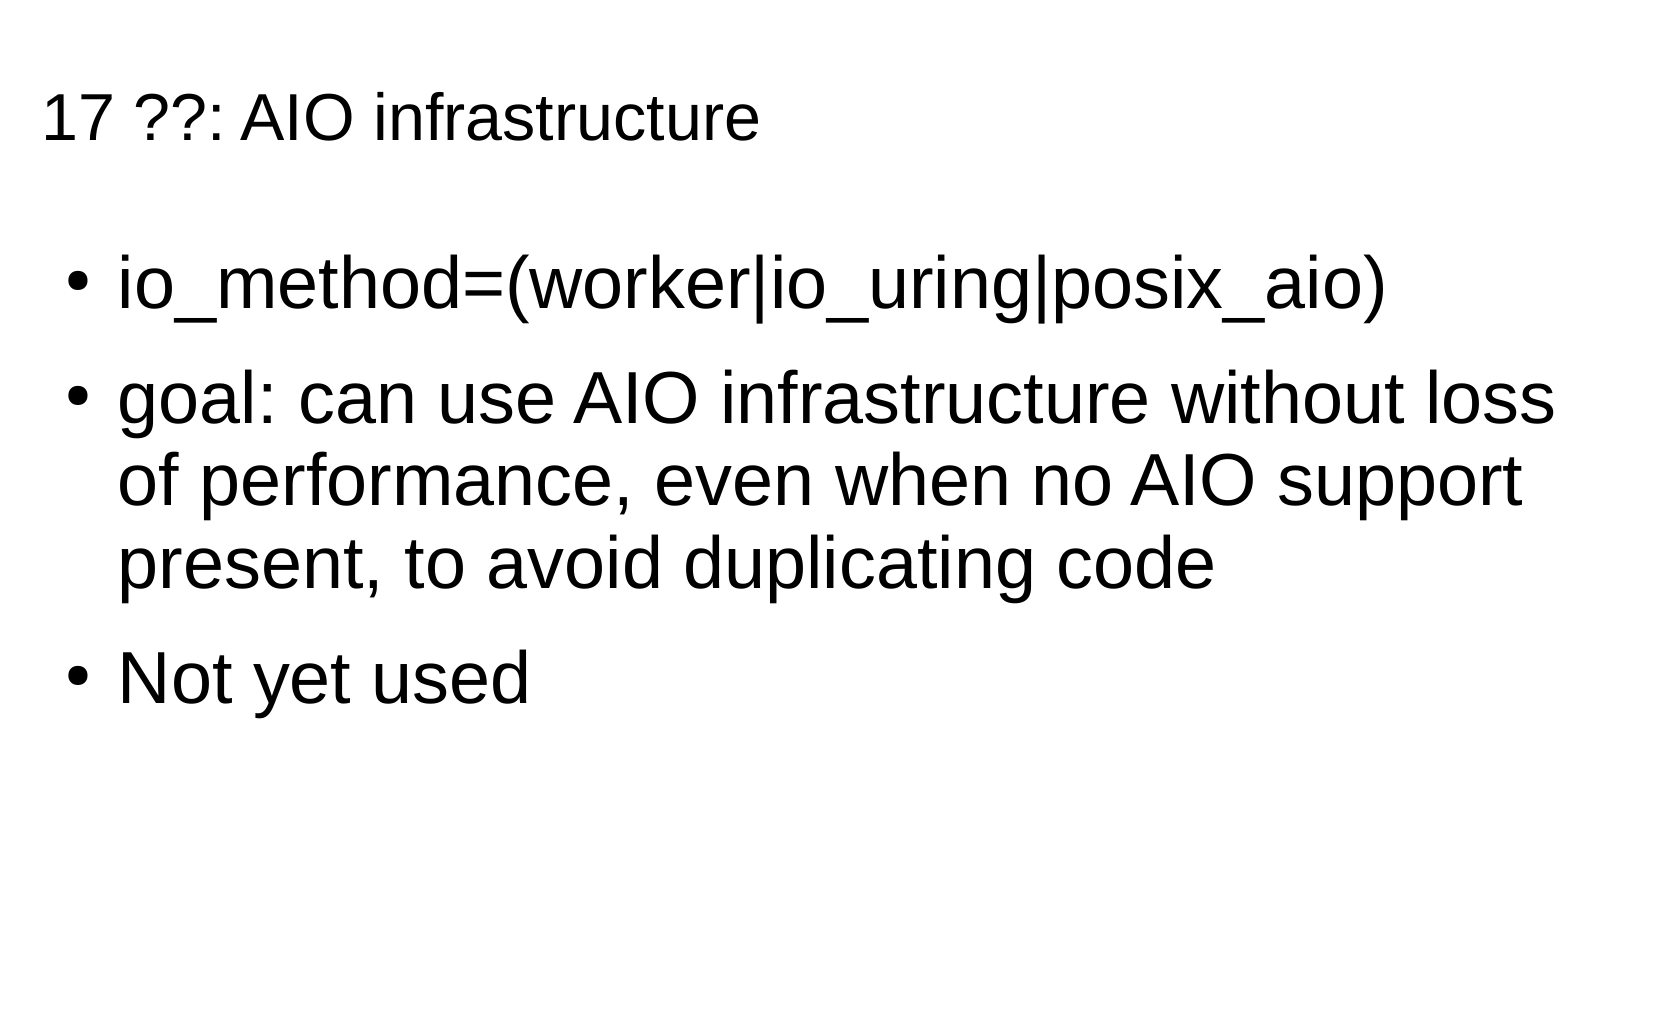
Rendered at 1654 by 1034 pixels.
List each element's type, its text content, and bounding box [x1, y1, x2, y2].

title 17 ??: AIO infrastructure [41, 40, 1605, 195]
list io_method=(worker|io_uring|posix_aio) goal: can use AIO infrastructure without loss of performance, even when no AIO support present, to avoid duplicating code Not yet used [47, 241, 1605, 930]
